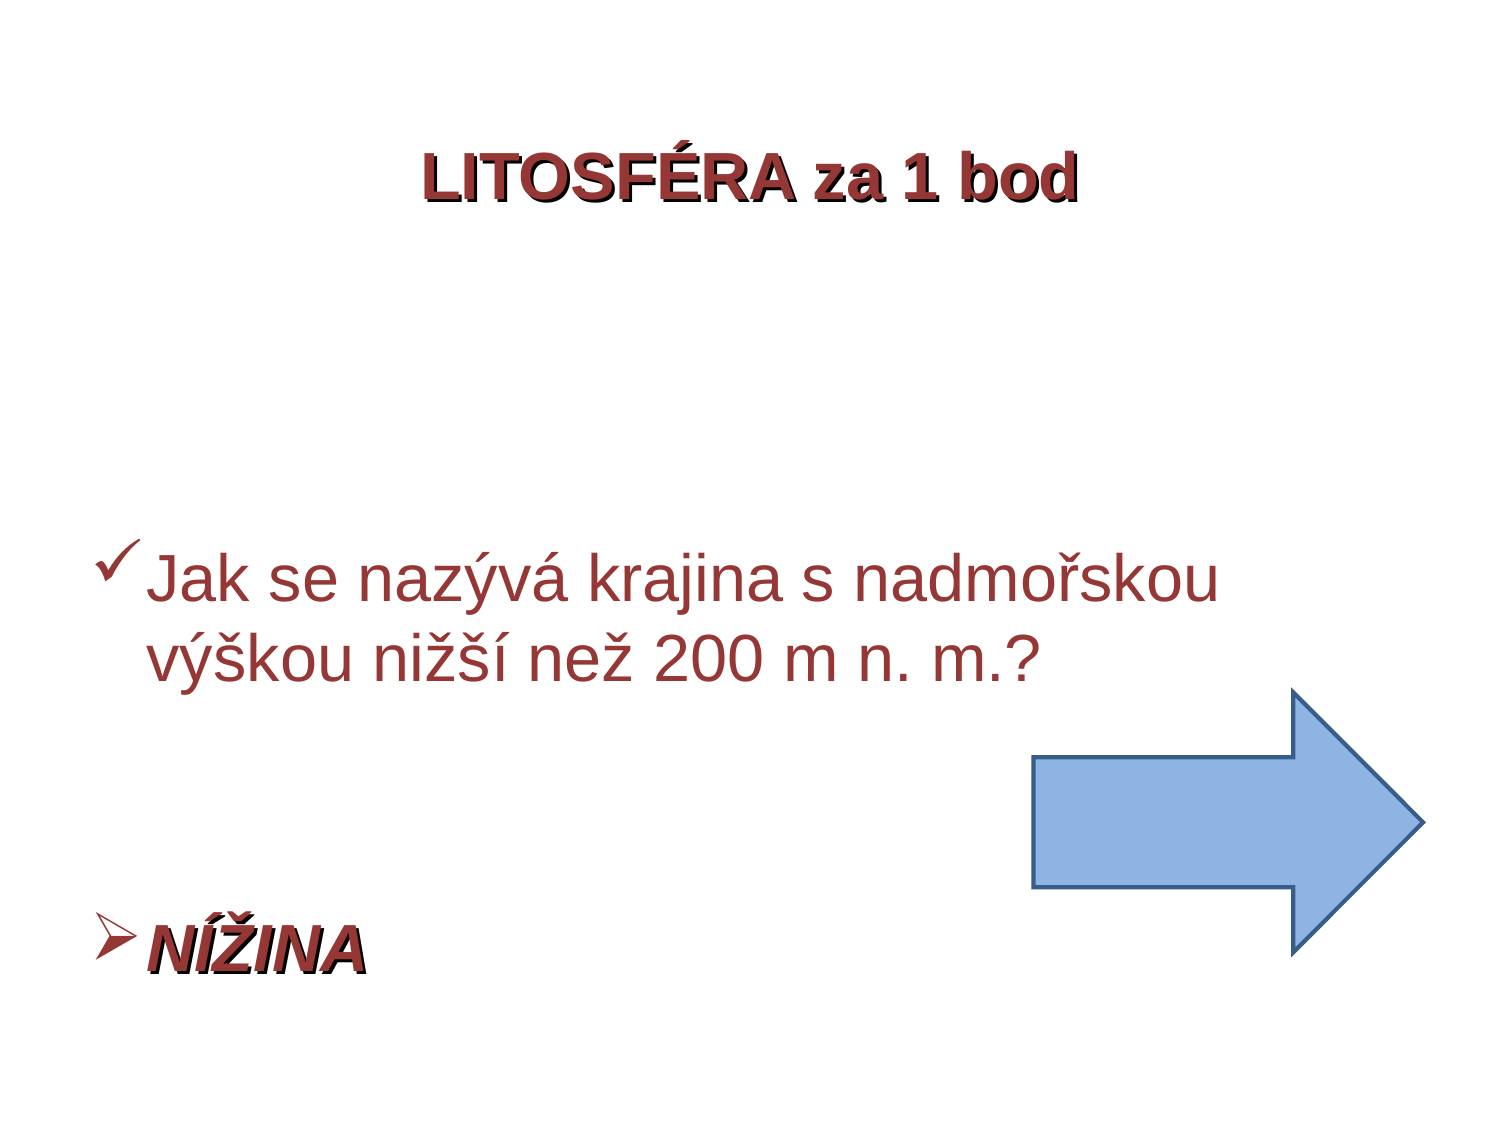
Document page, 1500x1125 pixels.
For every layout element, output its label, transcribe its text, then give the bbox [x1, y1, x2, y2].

title LITOSFÉRA za 1 bod [75, 113, 1426, 233]
text_box [1033, 692, 1424, 953]
list Jak se nazývá krajina s nadmořskou výškou nižší než 200 m n. m.? NÍŽINA [75, 527, 1426, 1079]
